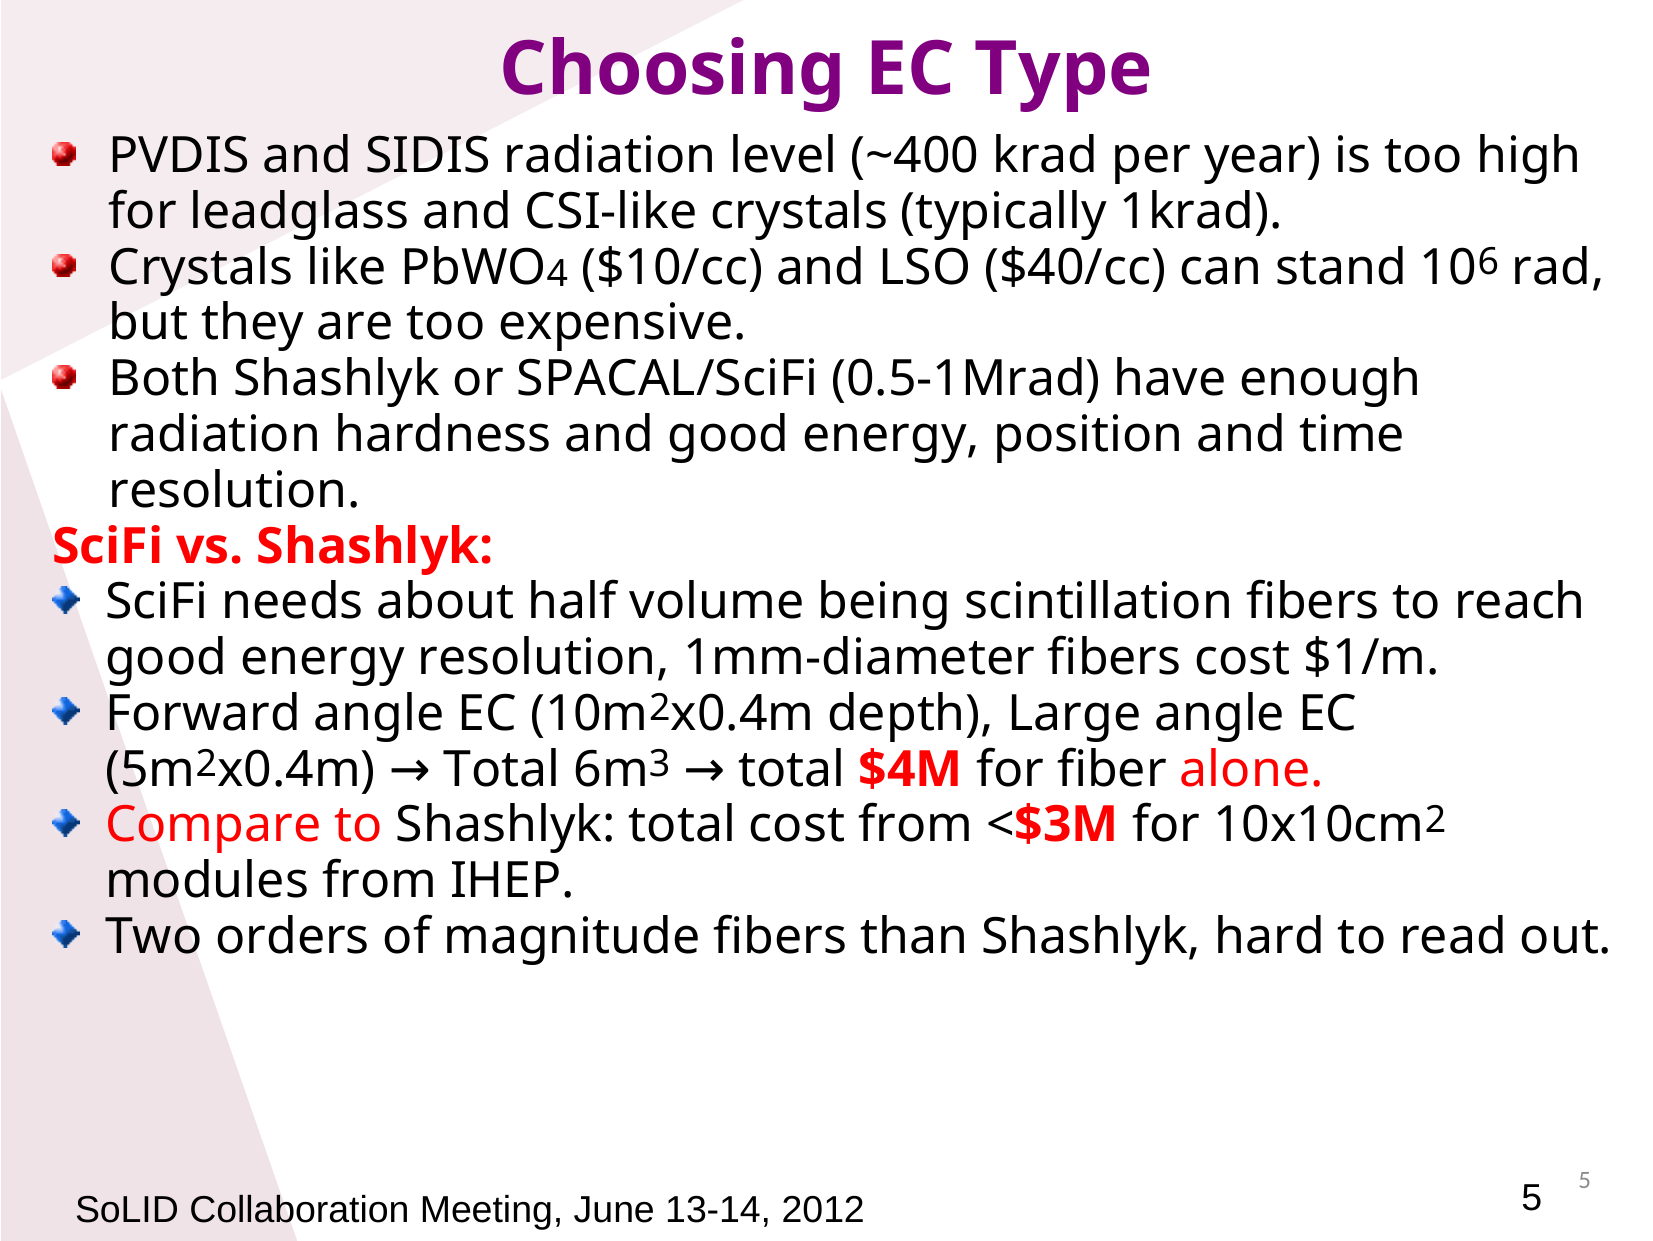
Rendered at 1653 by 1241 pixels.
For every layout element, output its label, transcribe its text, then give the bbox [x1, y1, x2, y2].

text_box PVDIS and SIDIS radiation level (~400 krad per year) is too high for leadglass and CSI-like crystals (typically 1krad). Crystals like PbWO4 ($10/cc) and LSO ($40/cc) can stand 106 rad, but they are too expensive. Both Shashlyk or SPACAL/SciFi (0.5-1Mrad) have enough radiation hardness and good energy, position and time resolution. SciFi vs. Shashlyk: SciFi needs about half volume being scintillation fibers to reach good energy resolution, 1mm-diameter fibers cost $1/m. Forward angle EC (10m2x0.4m depth), Large angle EC (5m2x0.4m) → Total 6m3 → total $4M for fiber alone. Compare to Shashlyk: total cost from <$3M for 10x10cm2 modules from IHEP. Two orders of magnitude fibers than Shashlyk, hard to read out. [37, 120, 1651, 1133]
title Choosing EC Type [82, 19, 1571, 120]
text_box <number> [1563, 1158, 1630, 1225]
